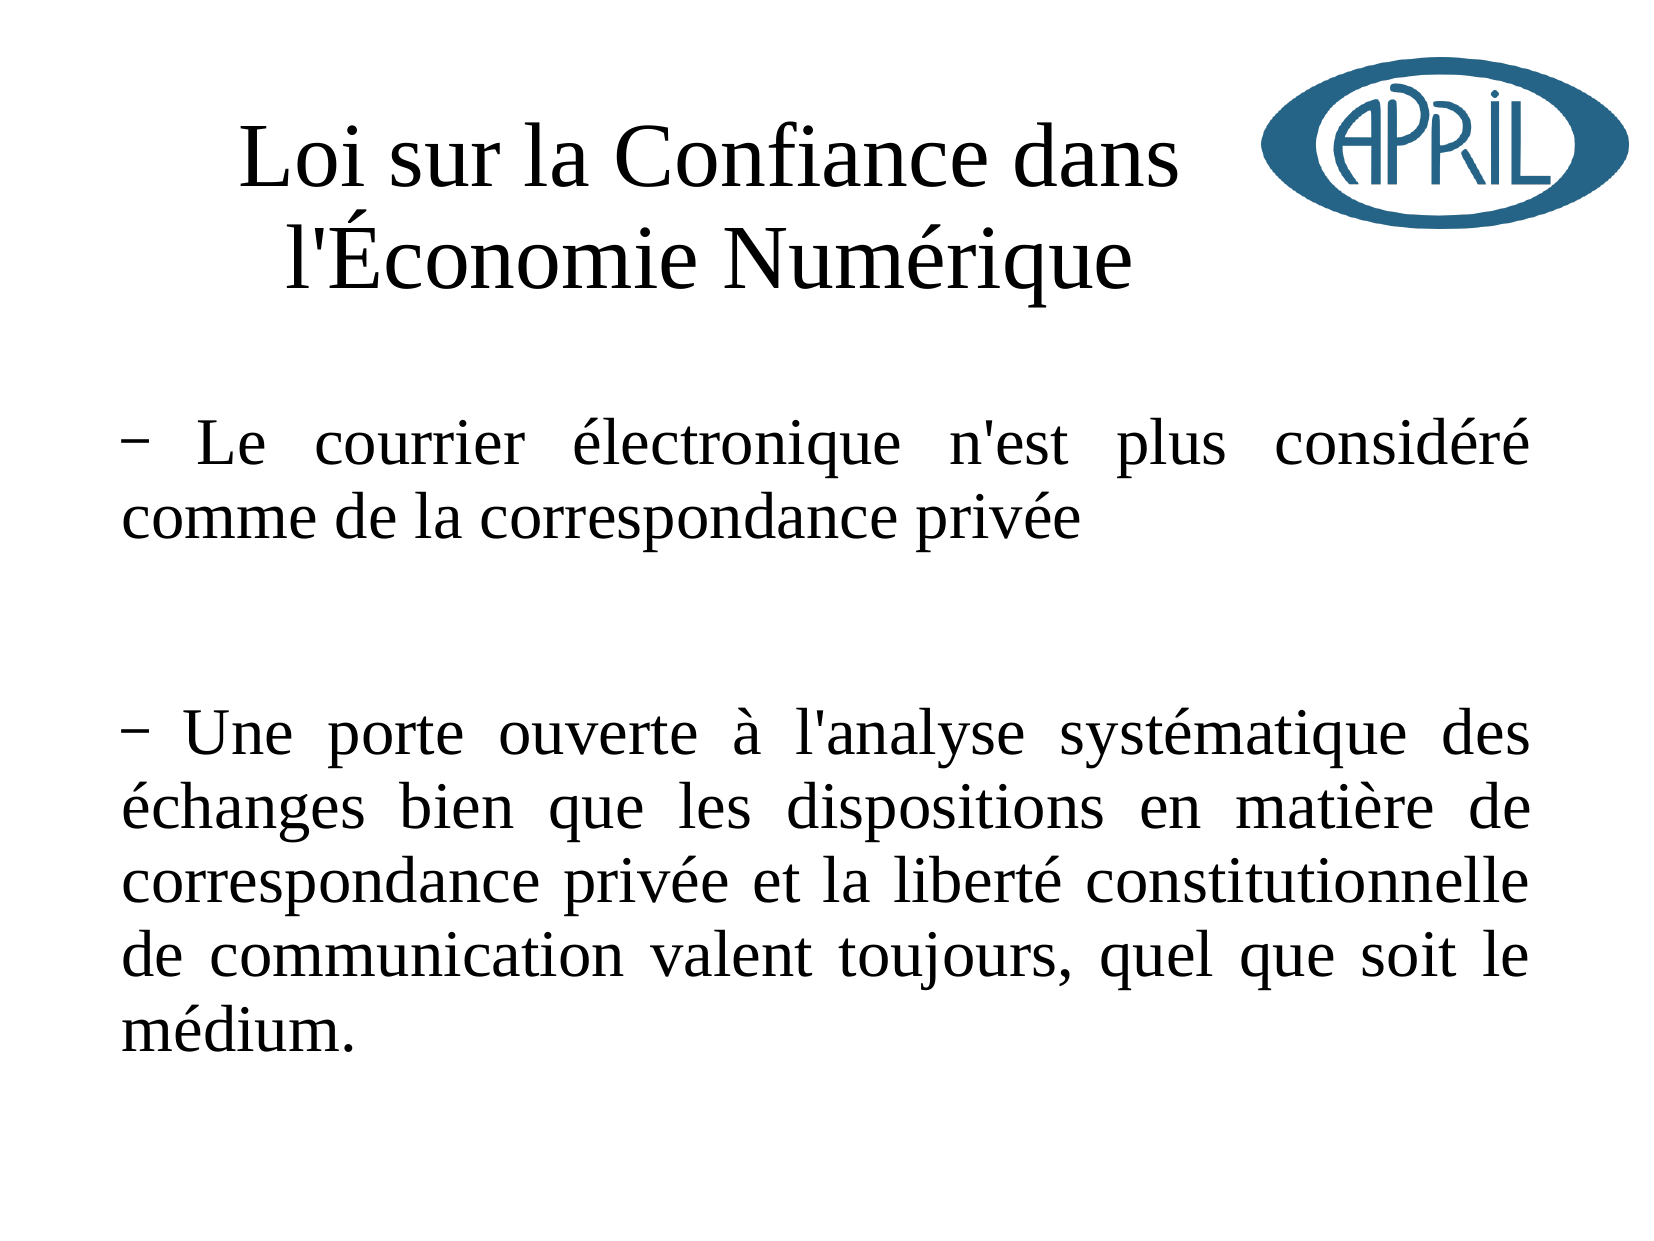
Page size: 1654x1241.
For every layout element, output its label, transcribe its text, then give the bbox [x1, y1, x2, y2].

subtitle Le courrier électronique n'est plus considéré comme de la correspondance privée Une porte ouverte à l'analyse systématique des échanges bien que les dispositions en matière de correspondance privée et la liberté constitutionnelle de communication valent toujours, quel que soit le médium. [121, 344, 1534, 1127]
title Loi sur la Confiance dans l'Économie Numérique [121, 95, 1300, 318]
picture [1261, 57, 1629, 229]
